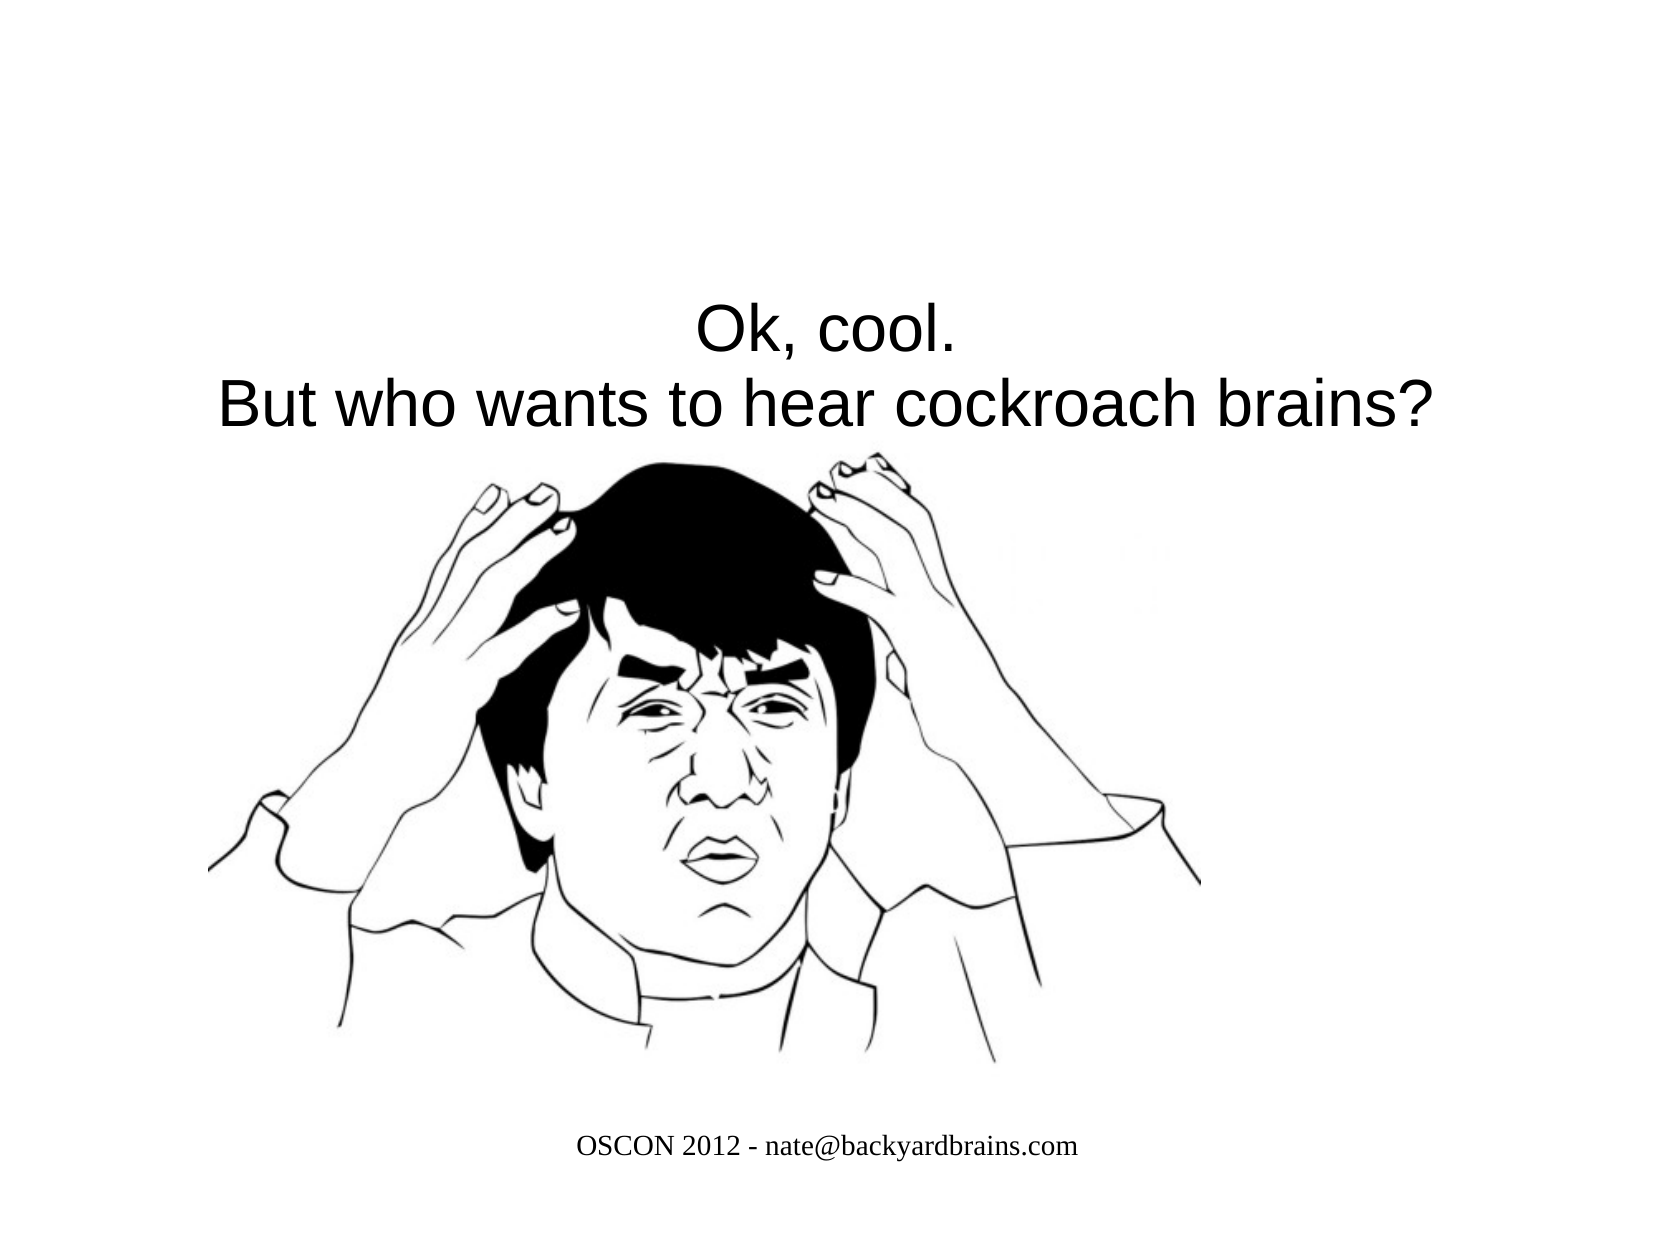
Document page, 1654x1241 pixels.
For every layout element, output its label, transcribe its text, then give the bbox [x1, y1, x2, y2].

subtitle Ok, cool. But who wants to hear cockroach brains? [82, 56, 1571, 676]
picture [208, 676, 1201, 1120]
